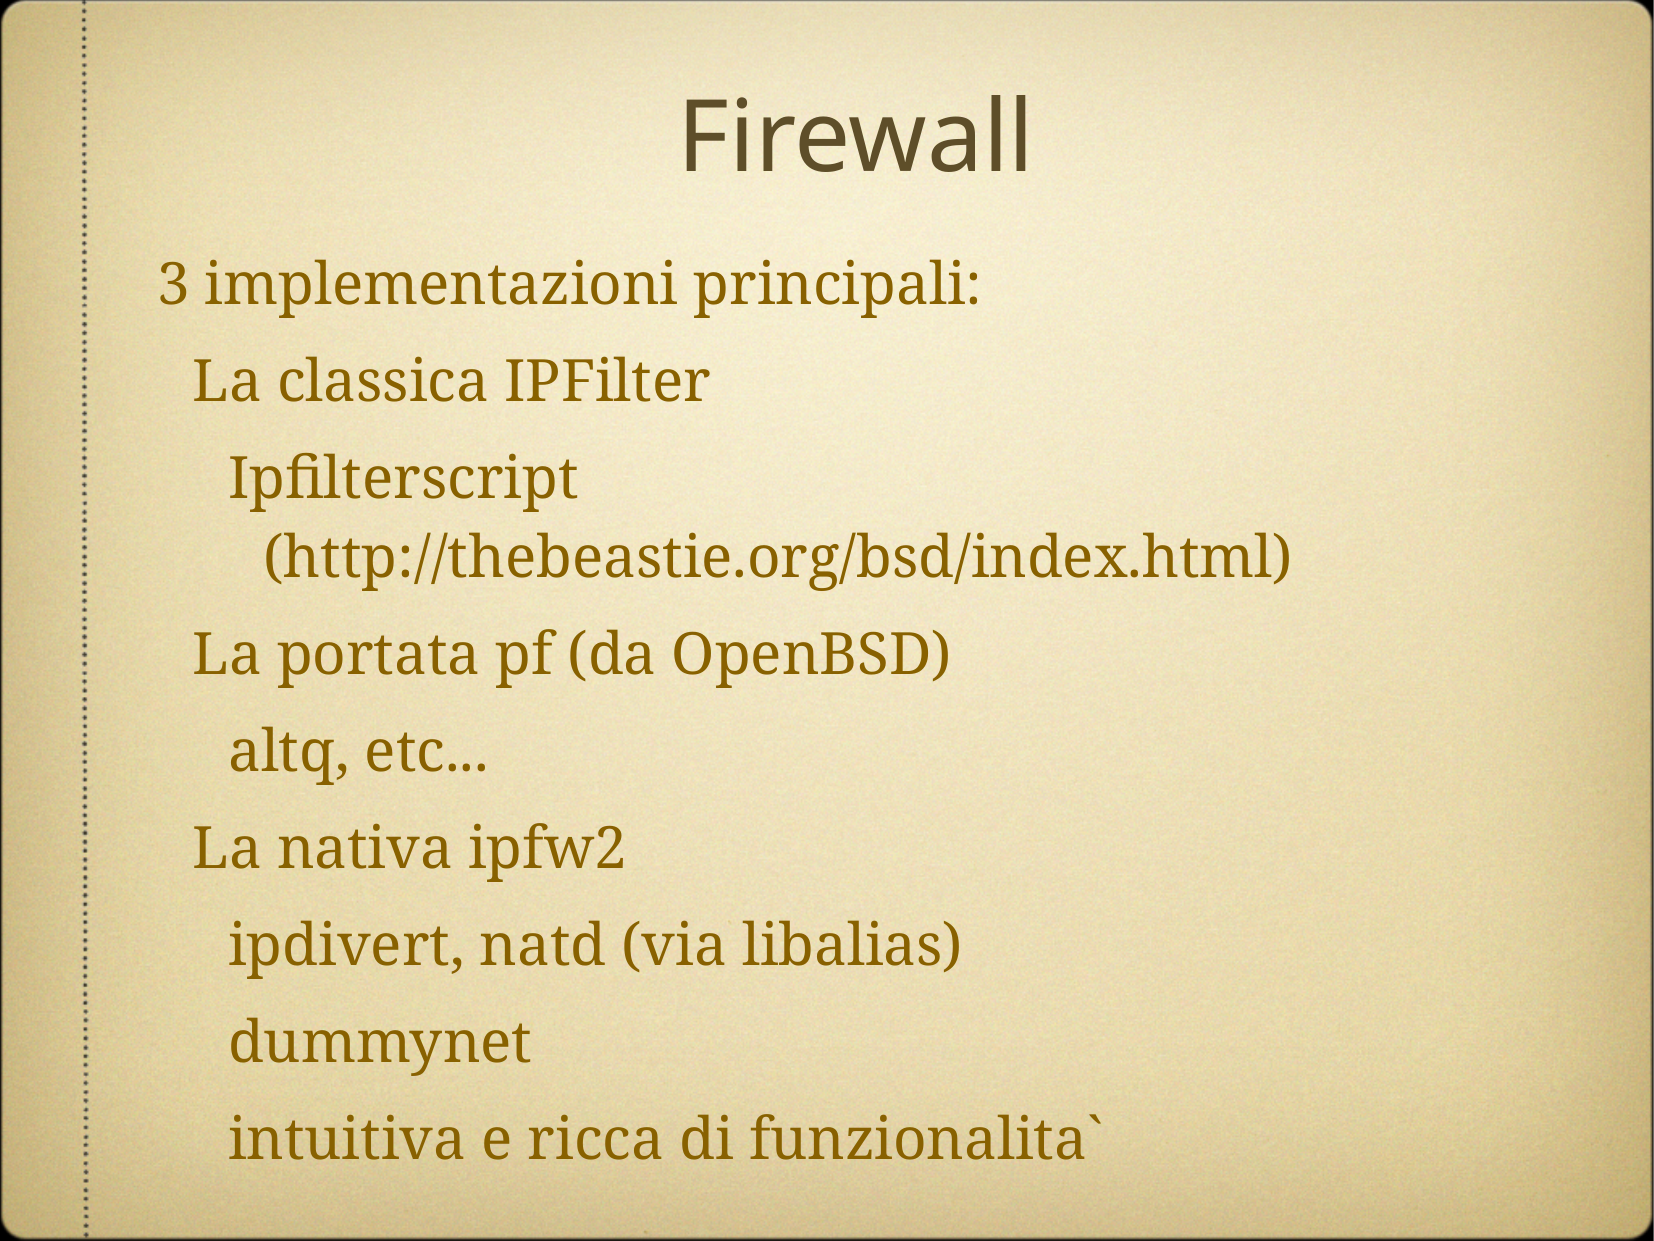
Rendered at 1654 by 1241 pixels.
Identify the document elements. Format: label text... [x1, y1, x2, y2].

title Firewall [118, 0, 1595, 265]
list 3 implementazioni principali: La classica IPFilter Ipfilterscript (http://thebeastie.org/bsd/index.html) La portata pf (da OpenBSD) altq, etc... La nativa ipfw2 ipdivert, natd (via libalias) dummynet intuitiva e ricca di funzionalita` [121, 242, 1612, 1173]
picture [0, 0, 1654, 1241]
